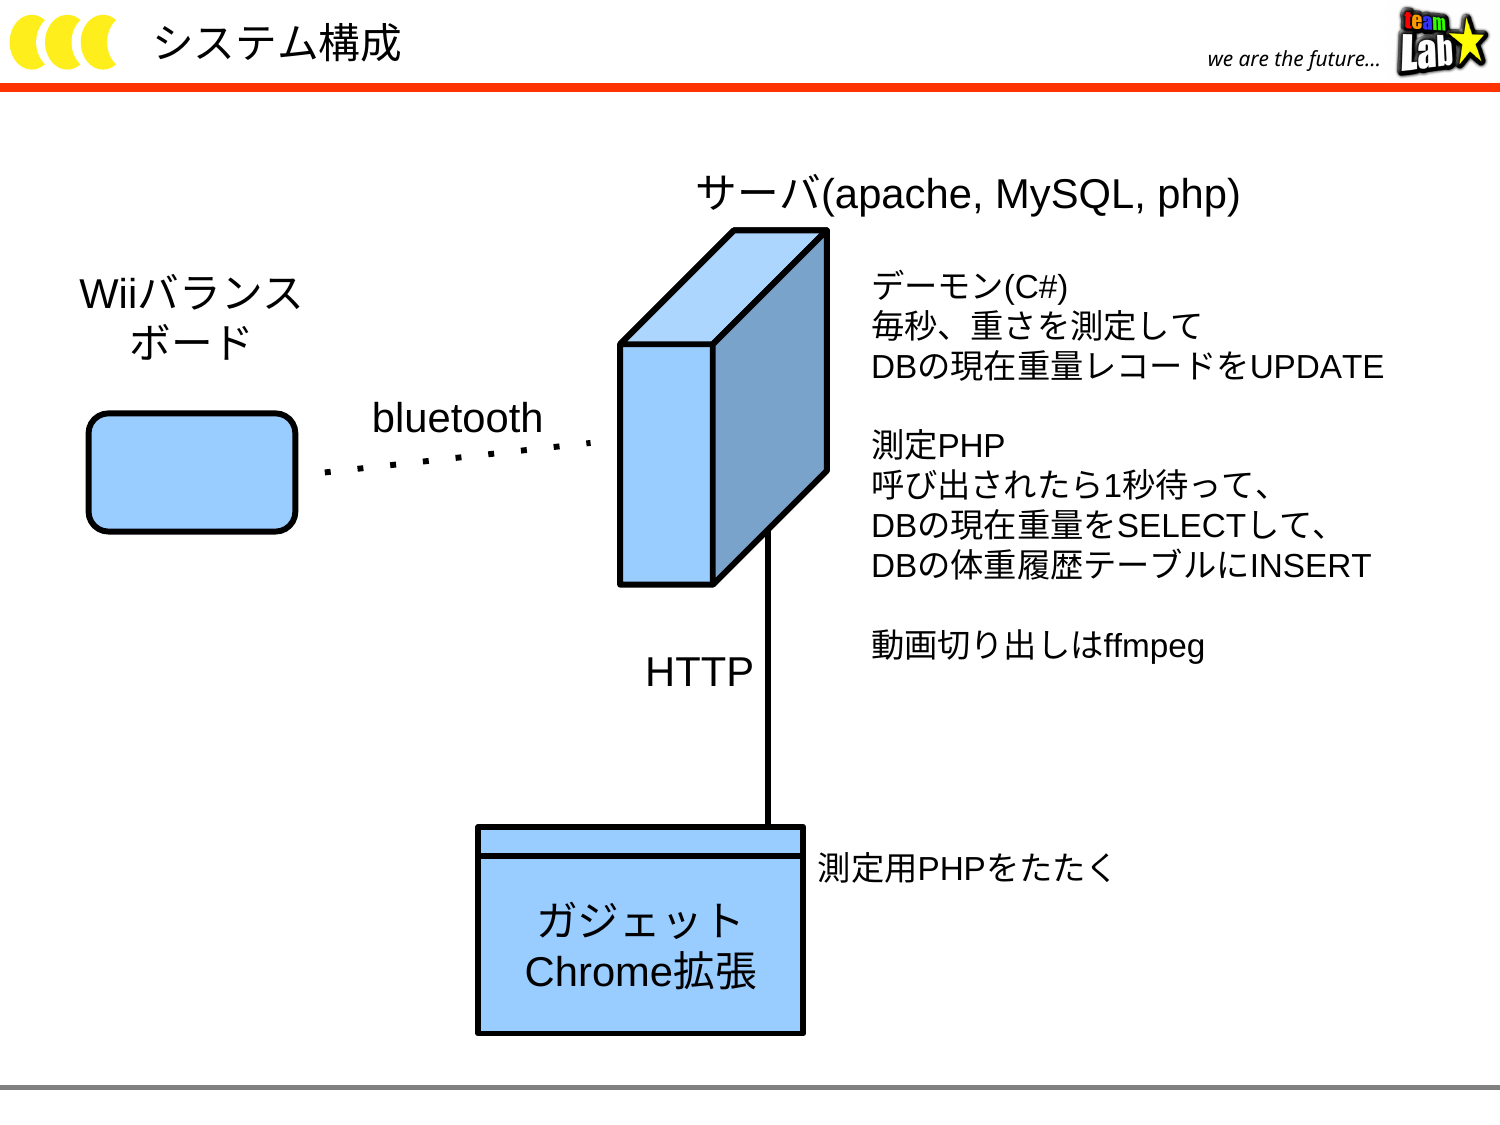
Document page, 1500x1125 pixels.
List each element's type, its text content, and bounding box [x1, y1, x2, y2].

text_box 測定用PHPをたたく [803, 839, 1477, 895]
text_box Wiiバランスボード [59, 259, 325, 375]
text_box デーモン(C#) 毎秒、重さを測定して DBの現在重量レコードをUPDATE 測定PHP 呼び出されたら1秒待って、 DBの現在重量をSELECTして、 DBの体重履歴テーブルにINSERT 動画切り出しはffmpeg [856, 257, 1477, 712]
text_box [88, 413, 296, 532]
text_box HTTP [596, 637, 804, 703]
picture [1386, 0, 1499, 83]
text_box bluetooth [324, 383, 591, 449]
title システム構成 [137, 0, 925, 100]
text_box [478, 826, 804, 857]
text_box サーバ(apache, MySQL, php) [608, 159, 1329, 225]
text_box ガジェット Chrome拡張 [478, 857, 804, 1034]
text_box [620, 230, 827, 585]
